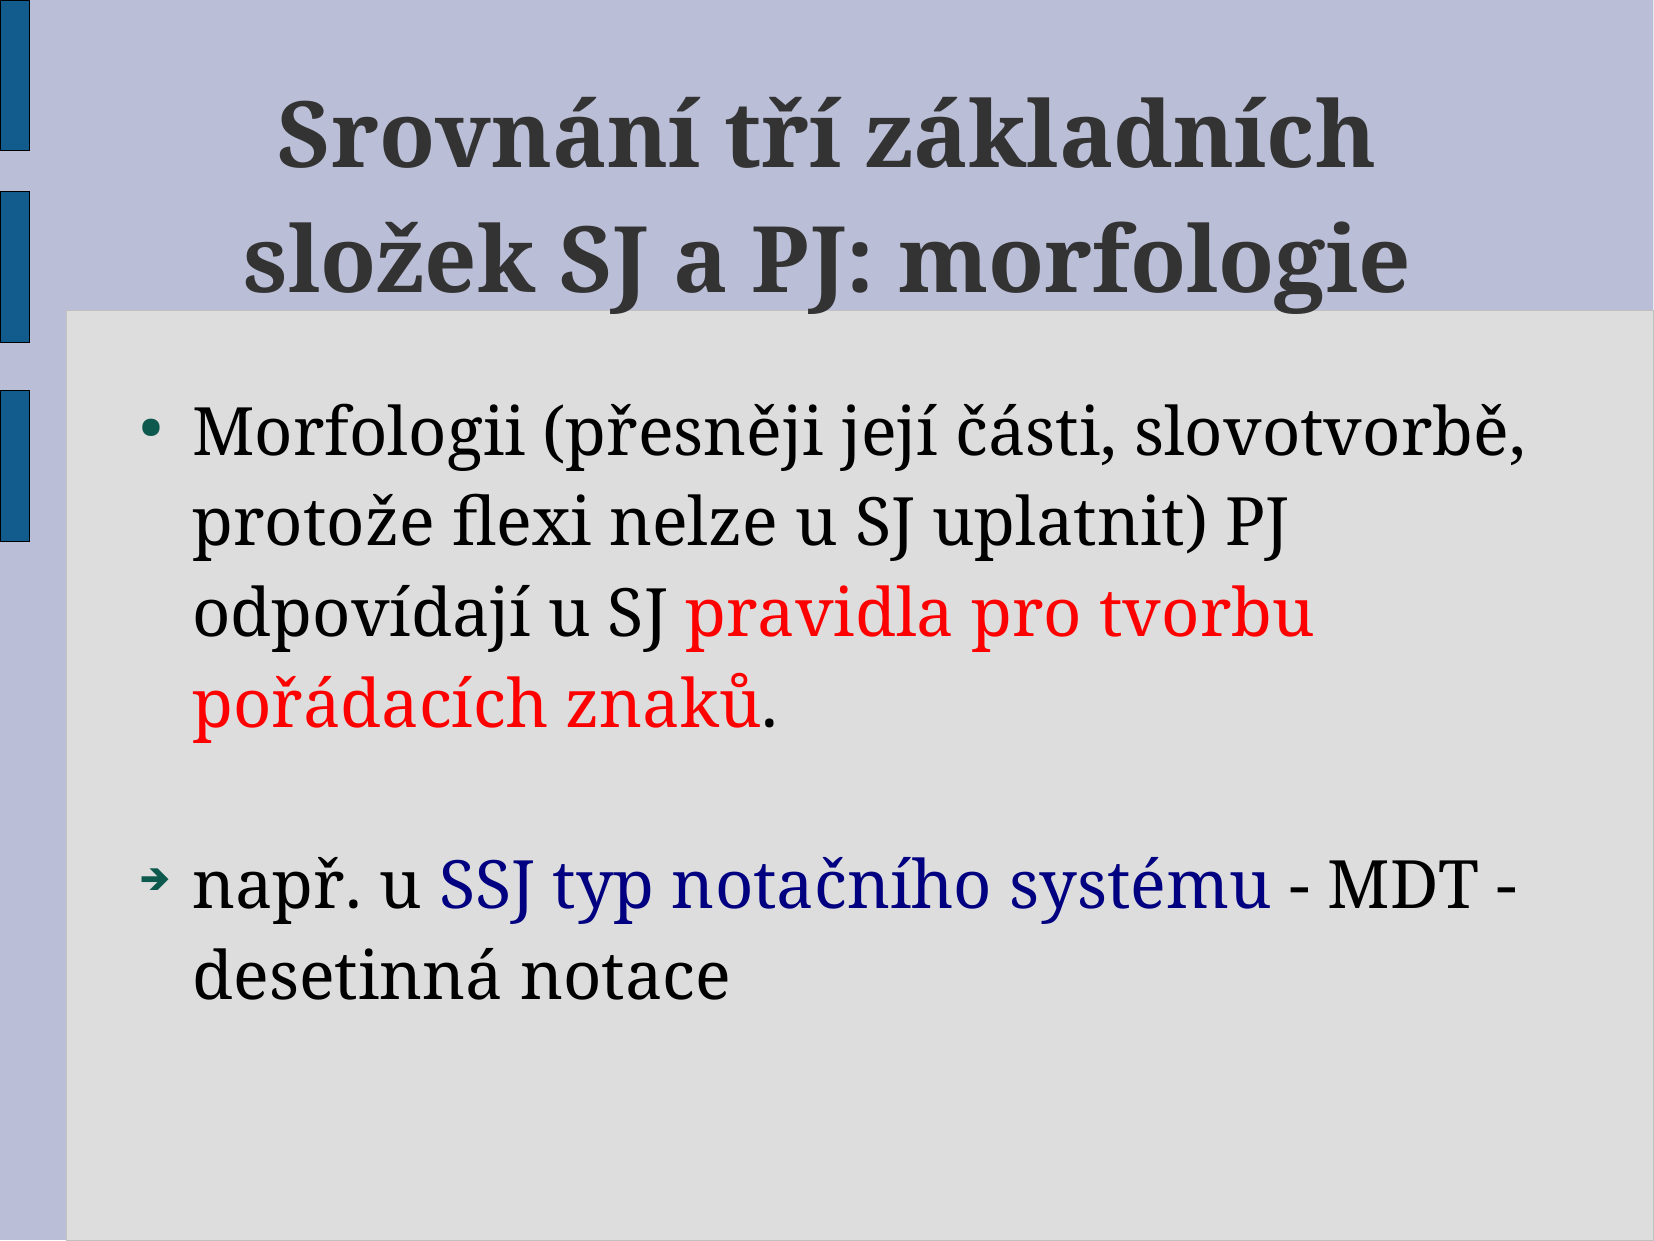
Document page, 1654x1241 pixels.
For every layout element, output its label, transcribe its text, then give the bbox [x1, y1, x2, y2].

list Morfologii (přesněji její části, slovotvorbě, protože flexi nelze u SJ uplatnit) PJ odpovídají u SJ pravidla pro tvorbu pořádacích znaků. např. u SSJ typ notačního systému - MDT - desetinná notace [121, 383, 1534, 1112]
title Srovnání tří základních složek SJ a PJ: morfologie [121, 90, 1534, 299]
